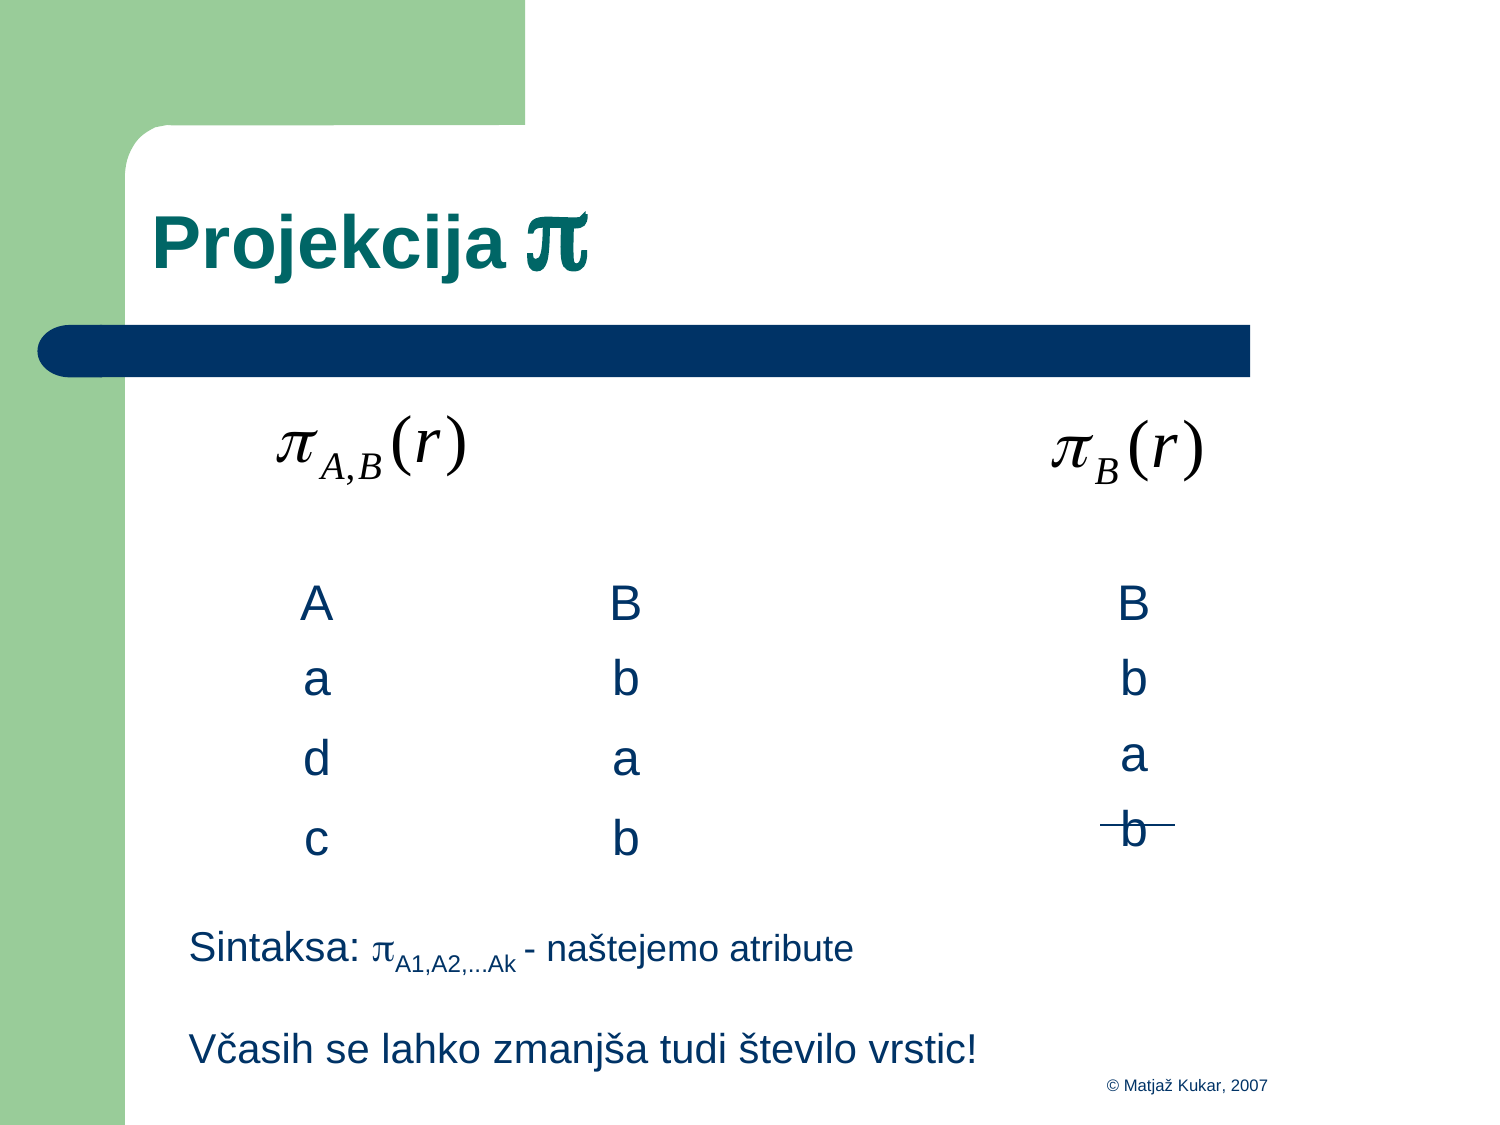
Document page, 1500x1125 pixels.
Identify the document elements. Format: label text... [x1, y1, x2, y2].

table_cell a [472, 717, 781, 797]
text_box © Matjaž Kukar, 2007 [949, 1025, 1426, 1103]
table_cell b [472, 638, 781, 717]
table_cell b [472, 797, 781, 877]
title Projekcija  [136, 136, 1414, 301]
table_cell b [825, 789, 1443, 876]
table_header B [472, 563, 781, 638]
table_header A [163, 563, 472, 638]
table_header B [825, 563, 1443, 638]
table_cell c [163, 797, 472, 877]
text_box [268, 394, 482, 502]
text_box Sintaksa: A1,A2,...Ak - naštejemo atribute Včasih se lahko zmanjša tudi število vrstic! [173, 912, 994, 1080]
text_box [1043, 398, 1220, 502]
table_cell a [825, 713, 1443, 789]
table_cell a [163, 638, 472, 717]
table_cell b [825, 638, 1443, 713]
table_cell d [163, 717, 472, 797]
